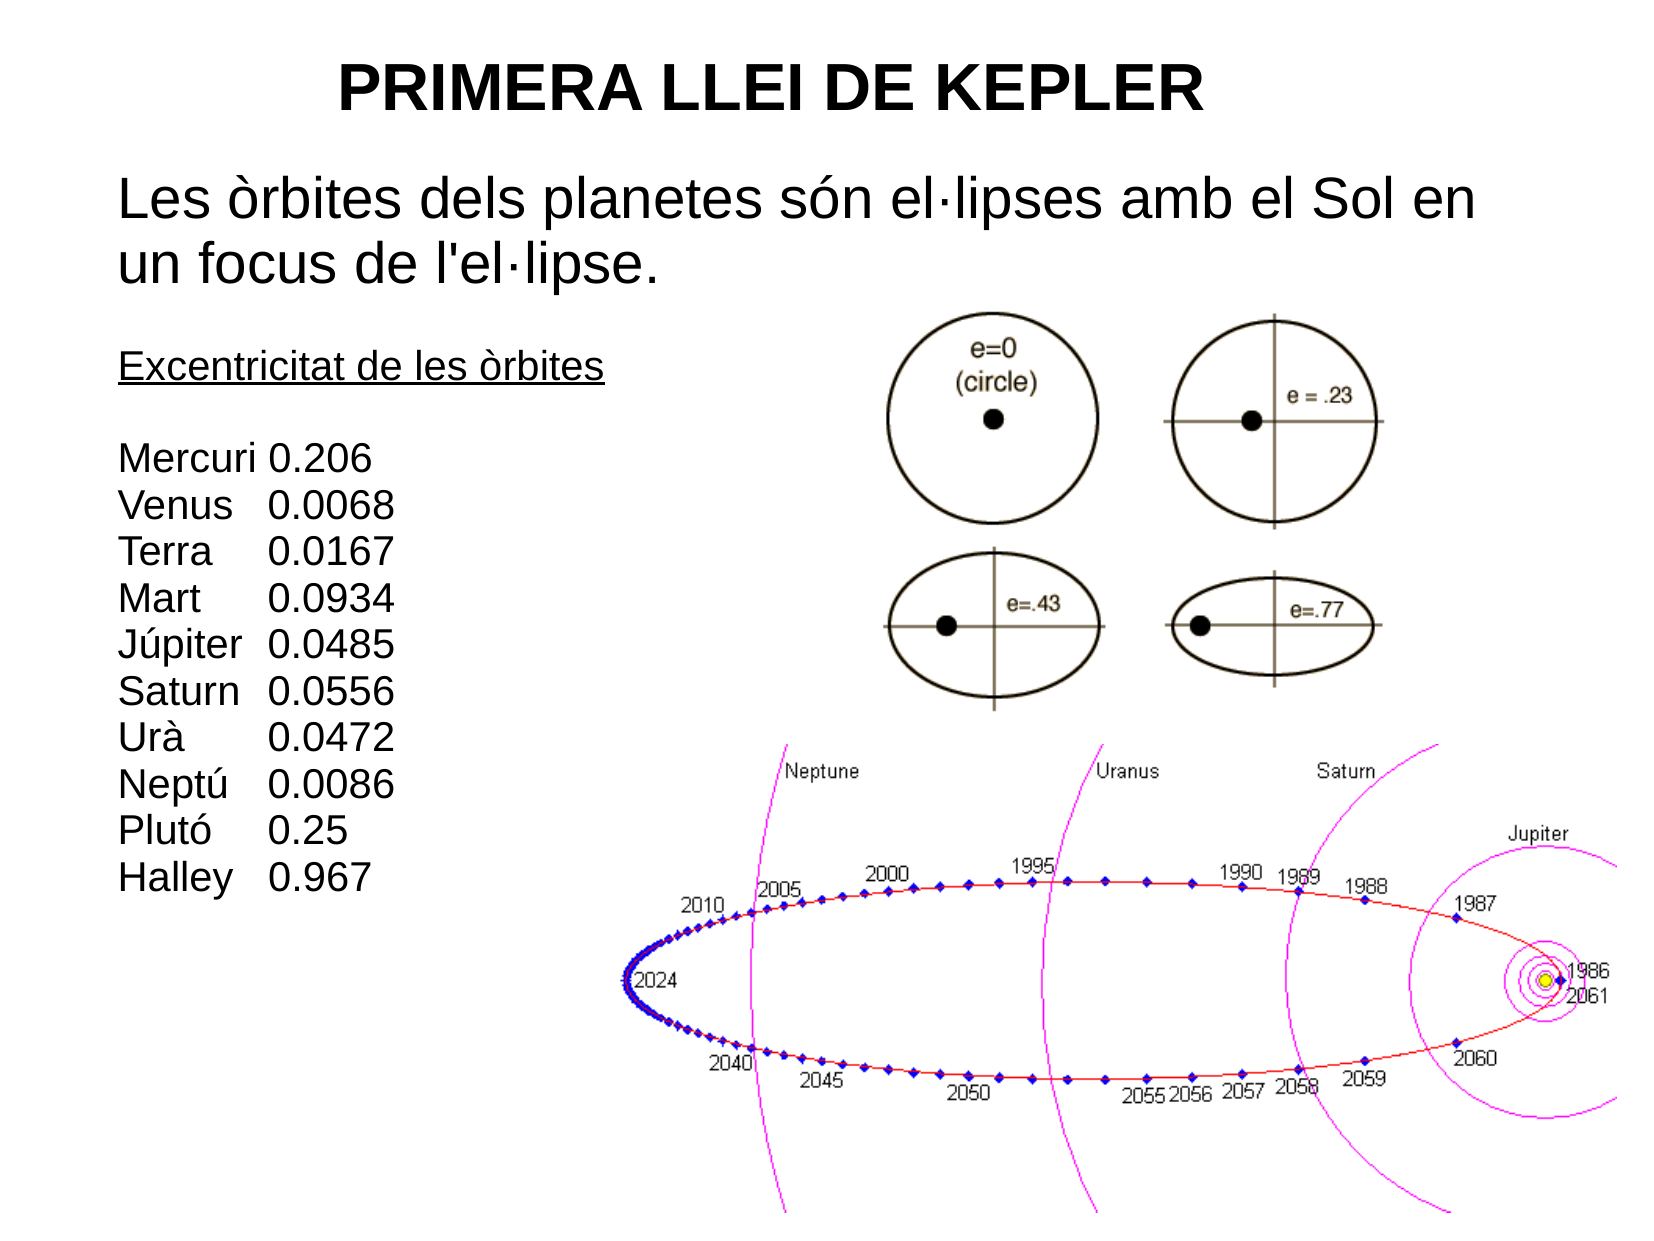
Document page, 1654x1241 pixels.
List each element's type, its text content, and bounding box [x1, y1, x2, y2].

text_box PRIMERA LLEI DE KEPLER [322, 42, 1237, 133]
text_box Les òrbites dels planetes són el·lipses amb el Sol en un focus de l'el·lipse. Excentricitat de les òrbites Mercuri 0.206 Venus 0.0068 Terra 0.0167 Mart 0.0934 Júpiter 0.0485 Saturn 0.0556 Urà 0.0472 Neptú 0.0086 Plutó 0.25 Halley 0.967 [102, 158, 1563, 908]
picture [860, 295, 1411, 727]
picture [616, 744, 1617, 1213]
